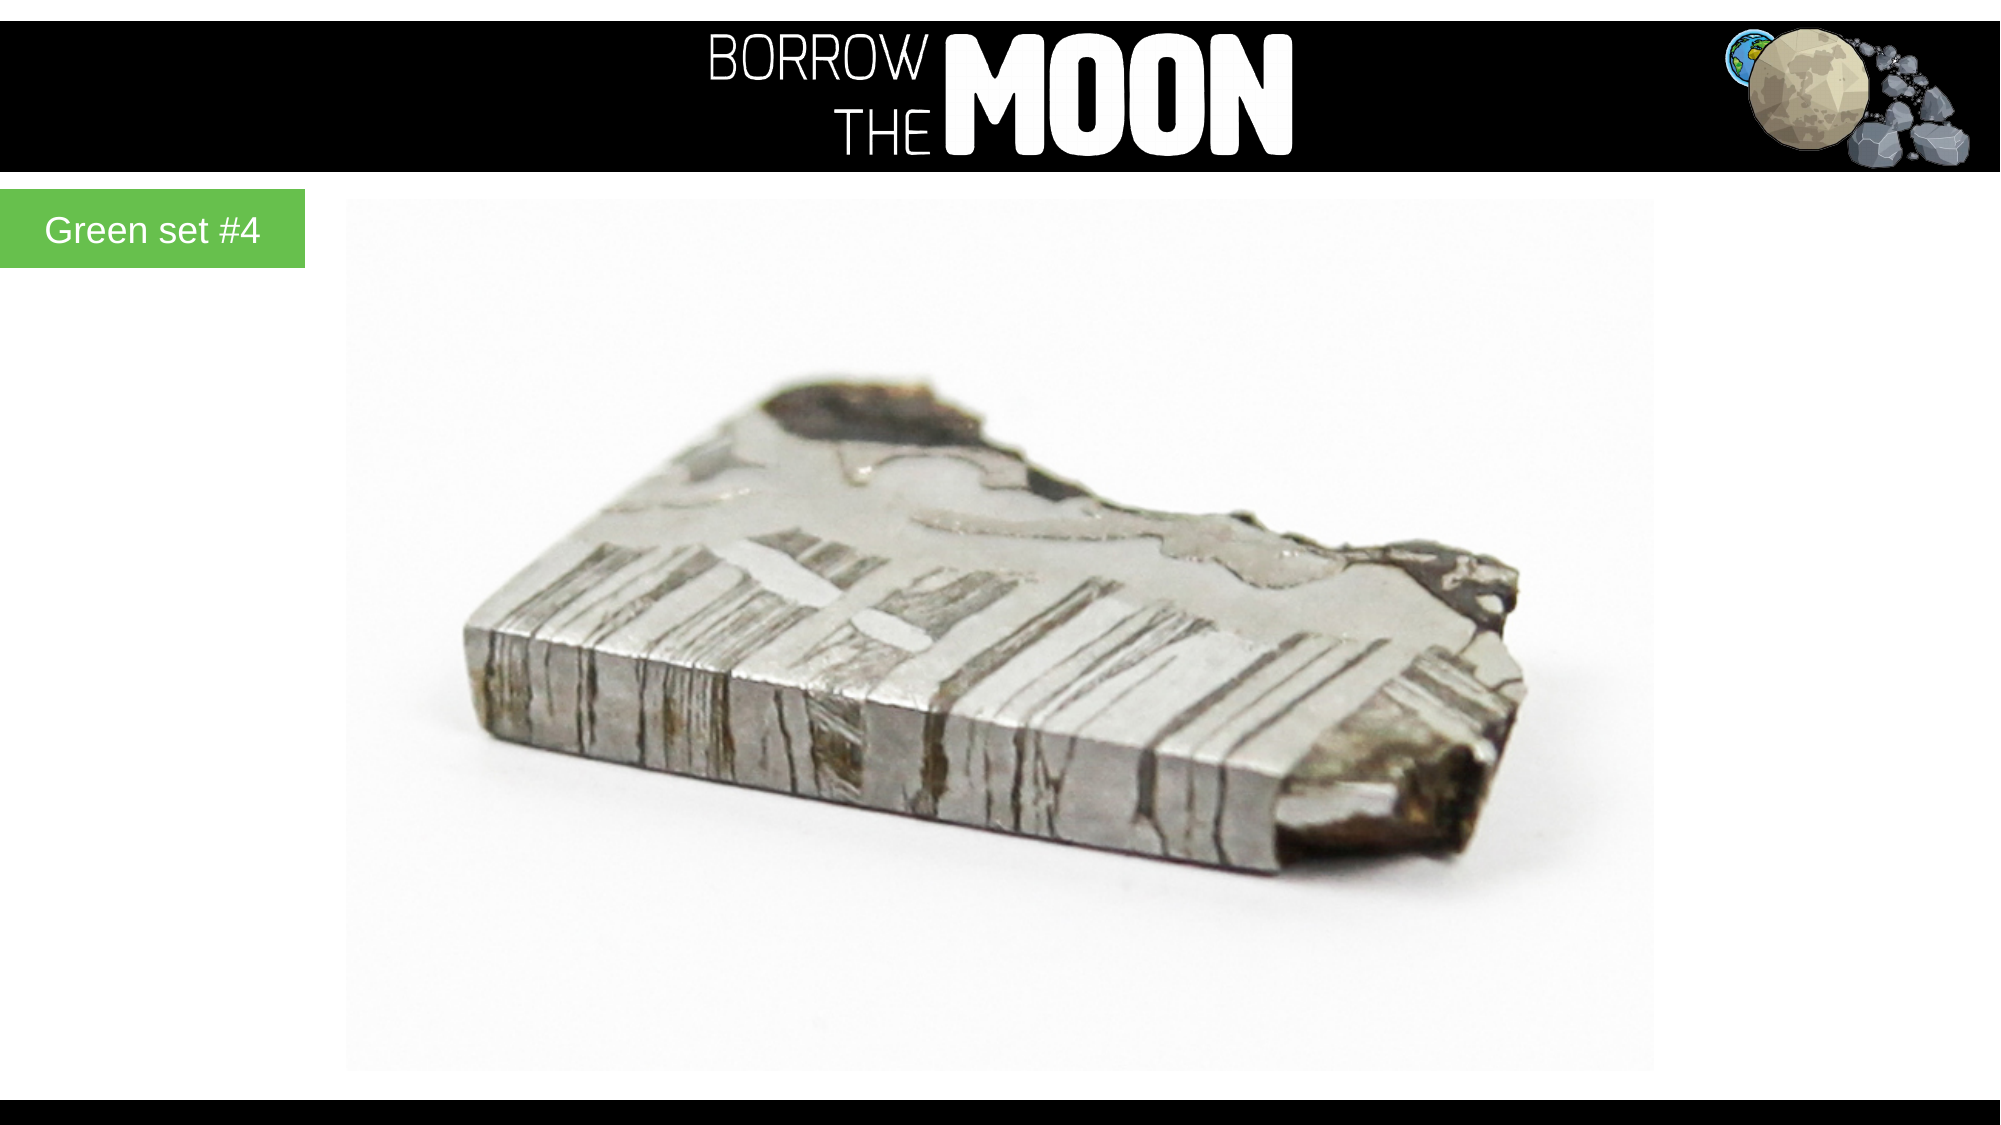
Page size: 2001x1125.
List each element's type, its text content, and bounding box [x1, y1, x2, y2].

picture [346, 199, 1654, 1071]
text_box Green set #4 [0, 189, 305, 268]
